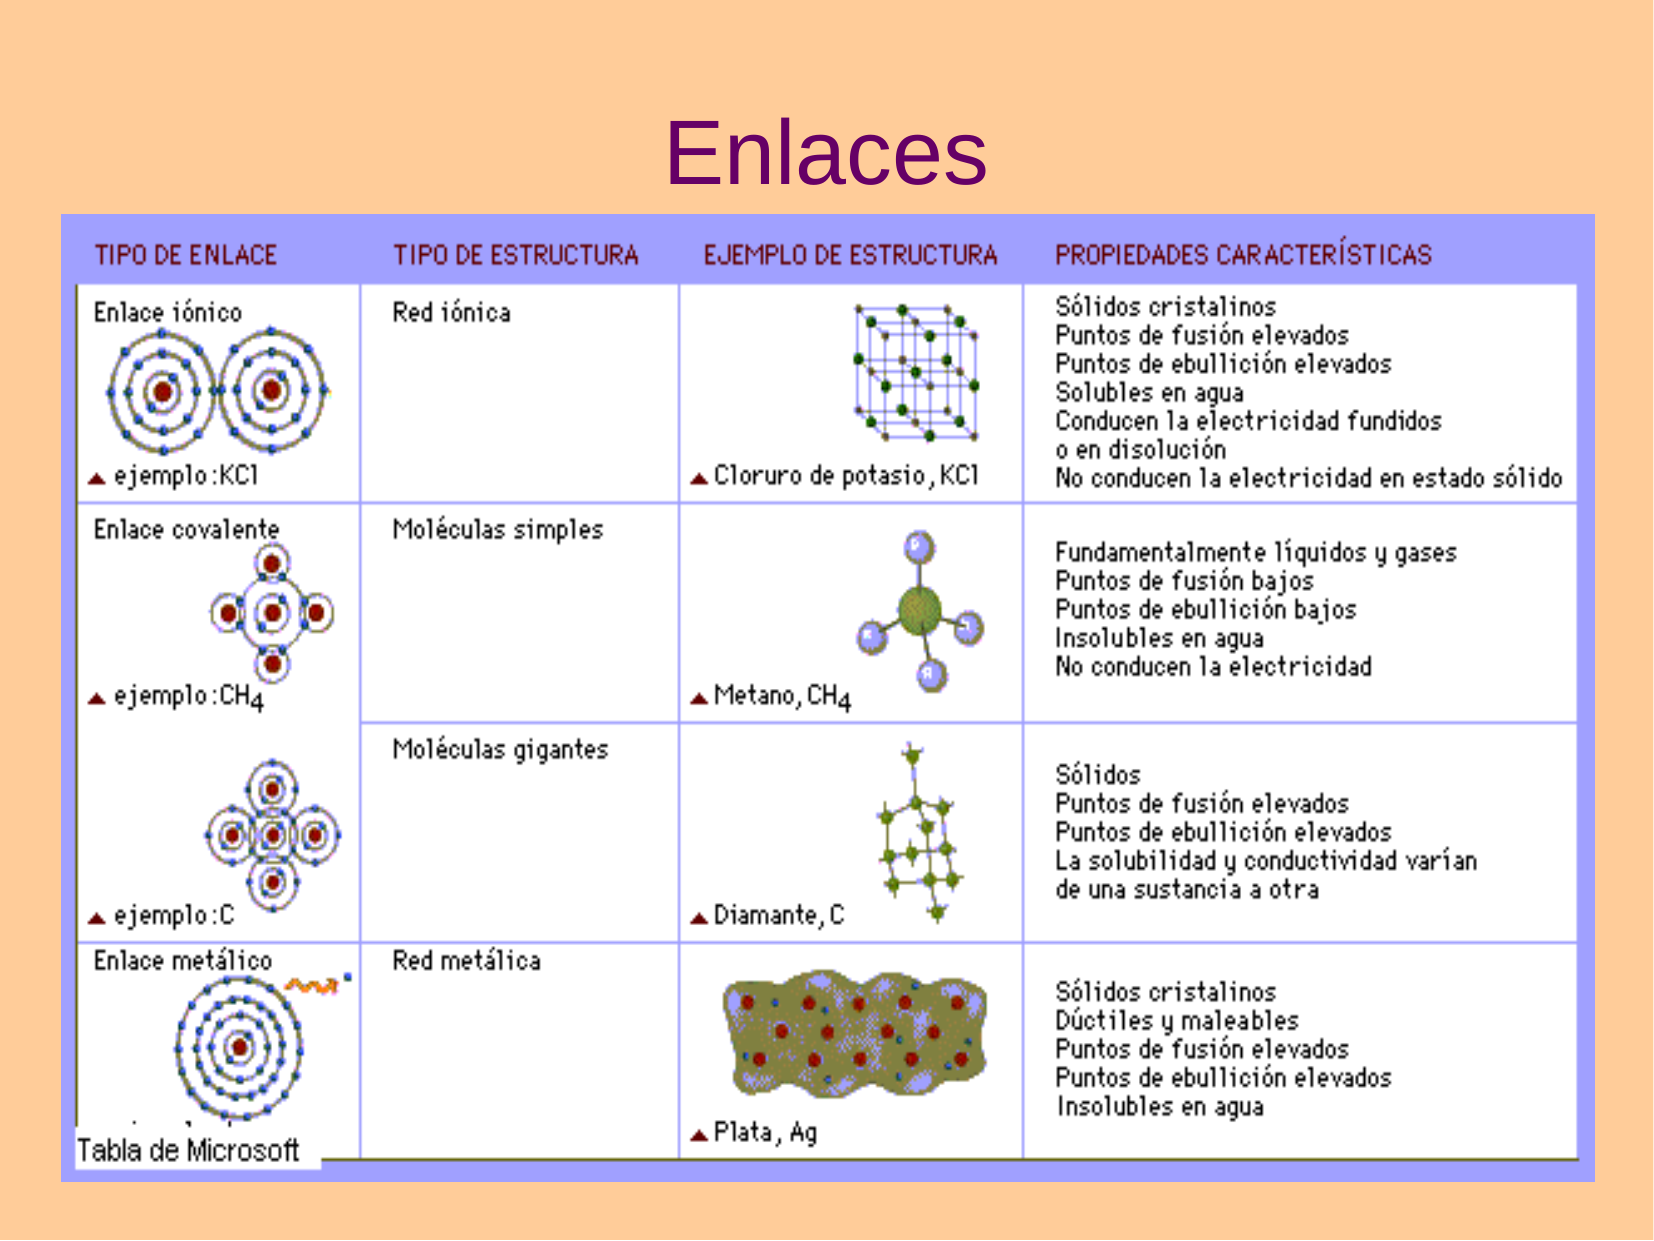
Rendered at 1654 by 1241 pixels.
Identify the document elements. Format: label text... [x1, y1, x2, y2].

title Enlaces [82, 49, 1571, 214]
picture [61, 214, 1595, 1182]
